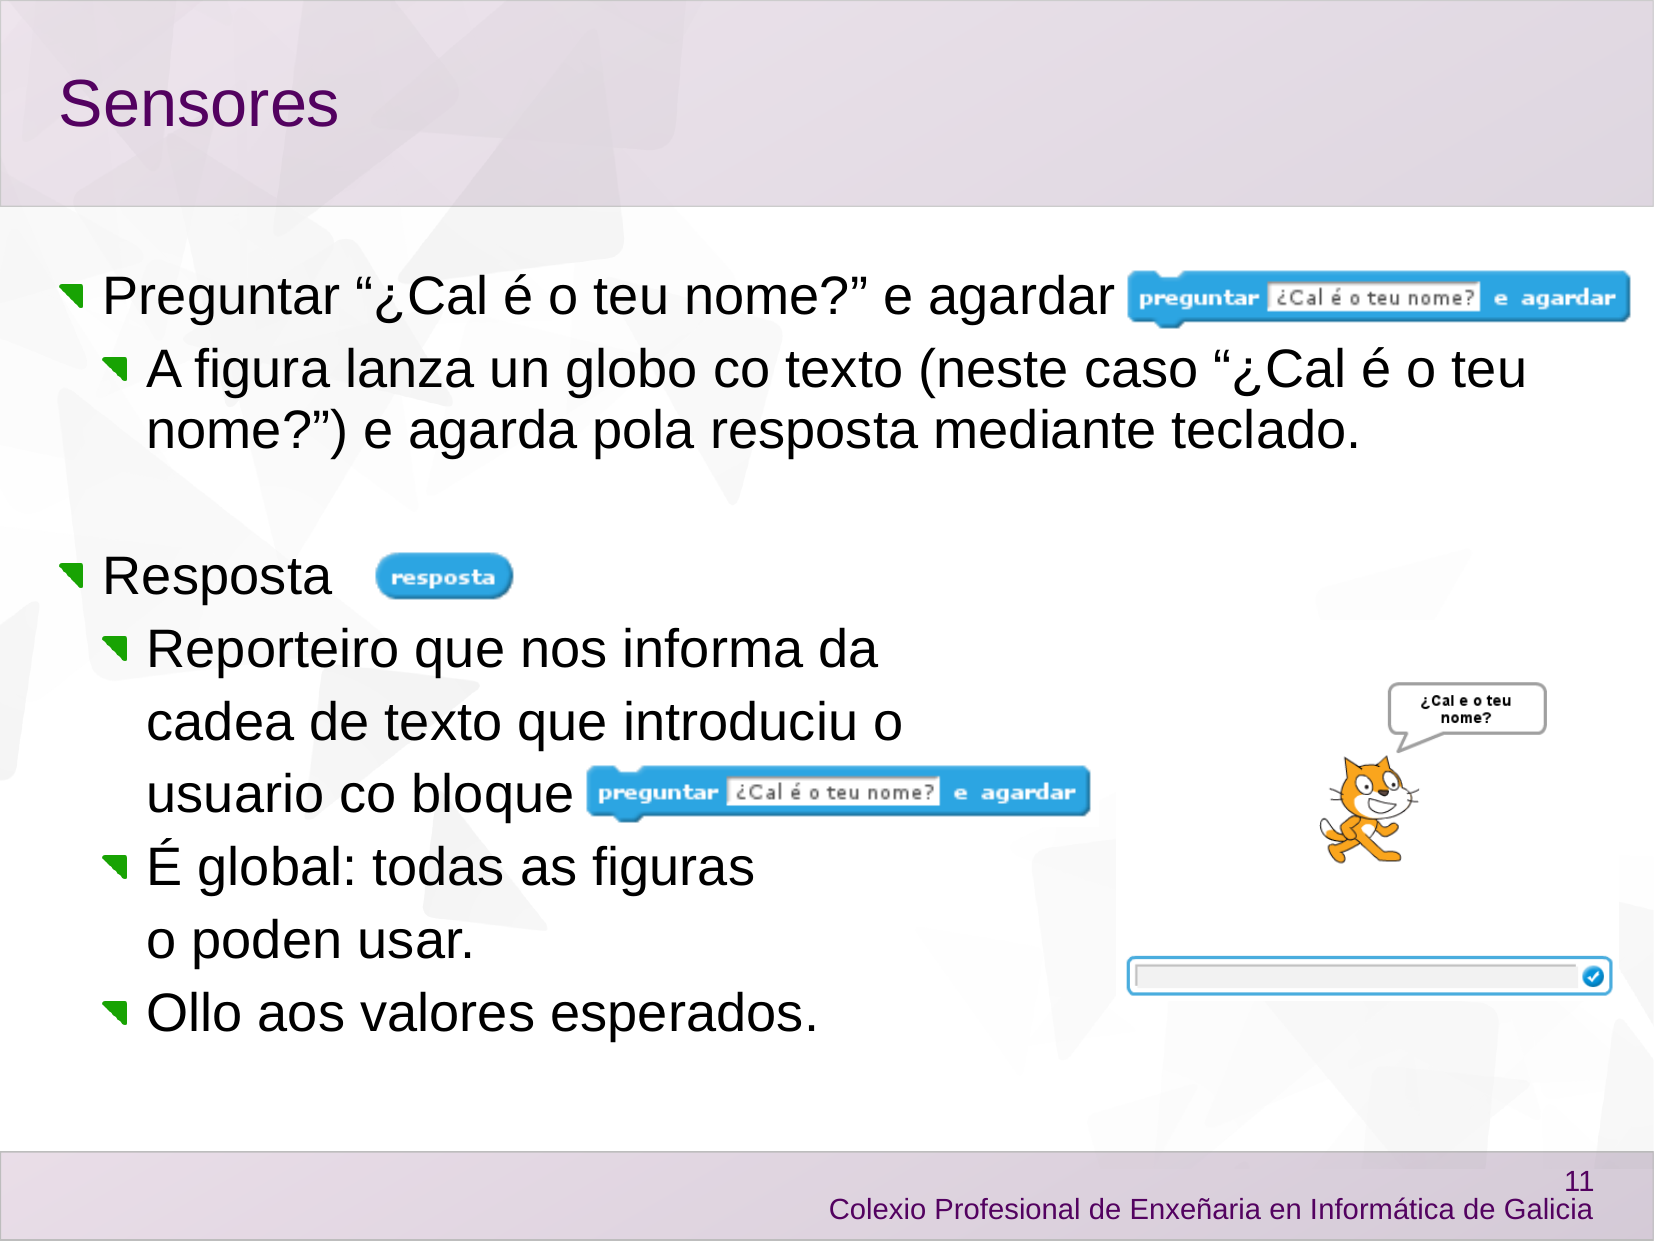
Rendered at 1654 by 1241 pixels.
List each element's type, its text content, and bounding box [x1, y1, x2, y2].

title Sensores [59, 29, 1595, 178]
picture [915, 548, 1654, 1169]
picture [1122, 265, 1639, 333]
picture [581, 760, 1099, 827]
list Preguntar “¿Cal é o teu nome?” e agardar A figura lanza un globo co texto (neste caso “¿Cal é o teu nome?”) e agarda pola resposta mediante teclado. Resposta Reporteiro que nos informa da cadea de texto que introduciu o usuario co bloque É global: todas as figuras o poden usar. Ollo aos valores esperados. [59, 265, 1595, 1046]
picture [372, 549, 522, 606]
picture [0, 0, 783, 931]
